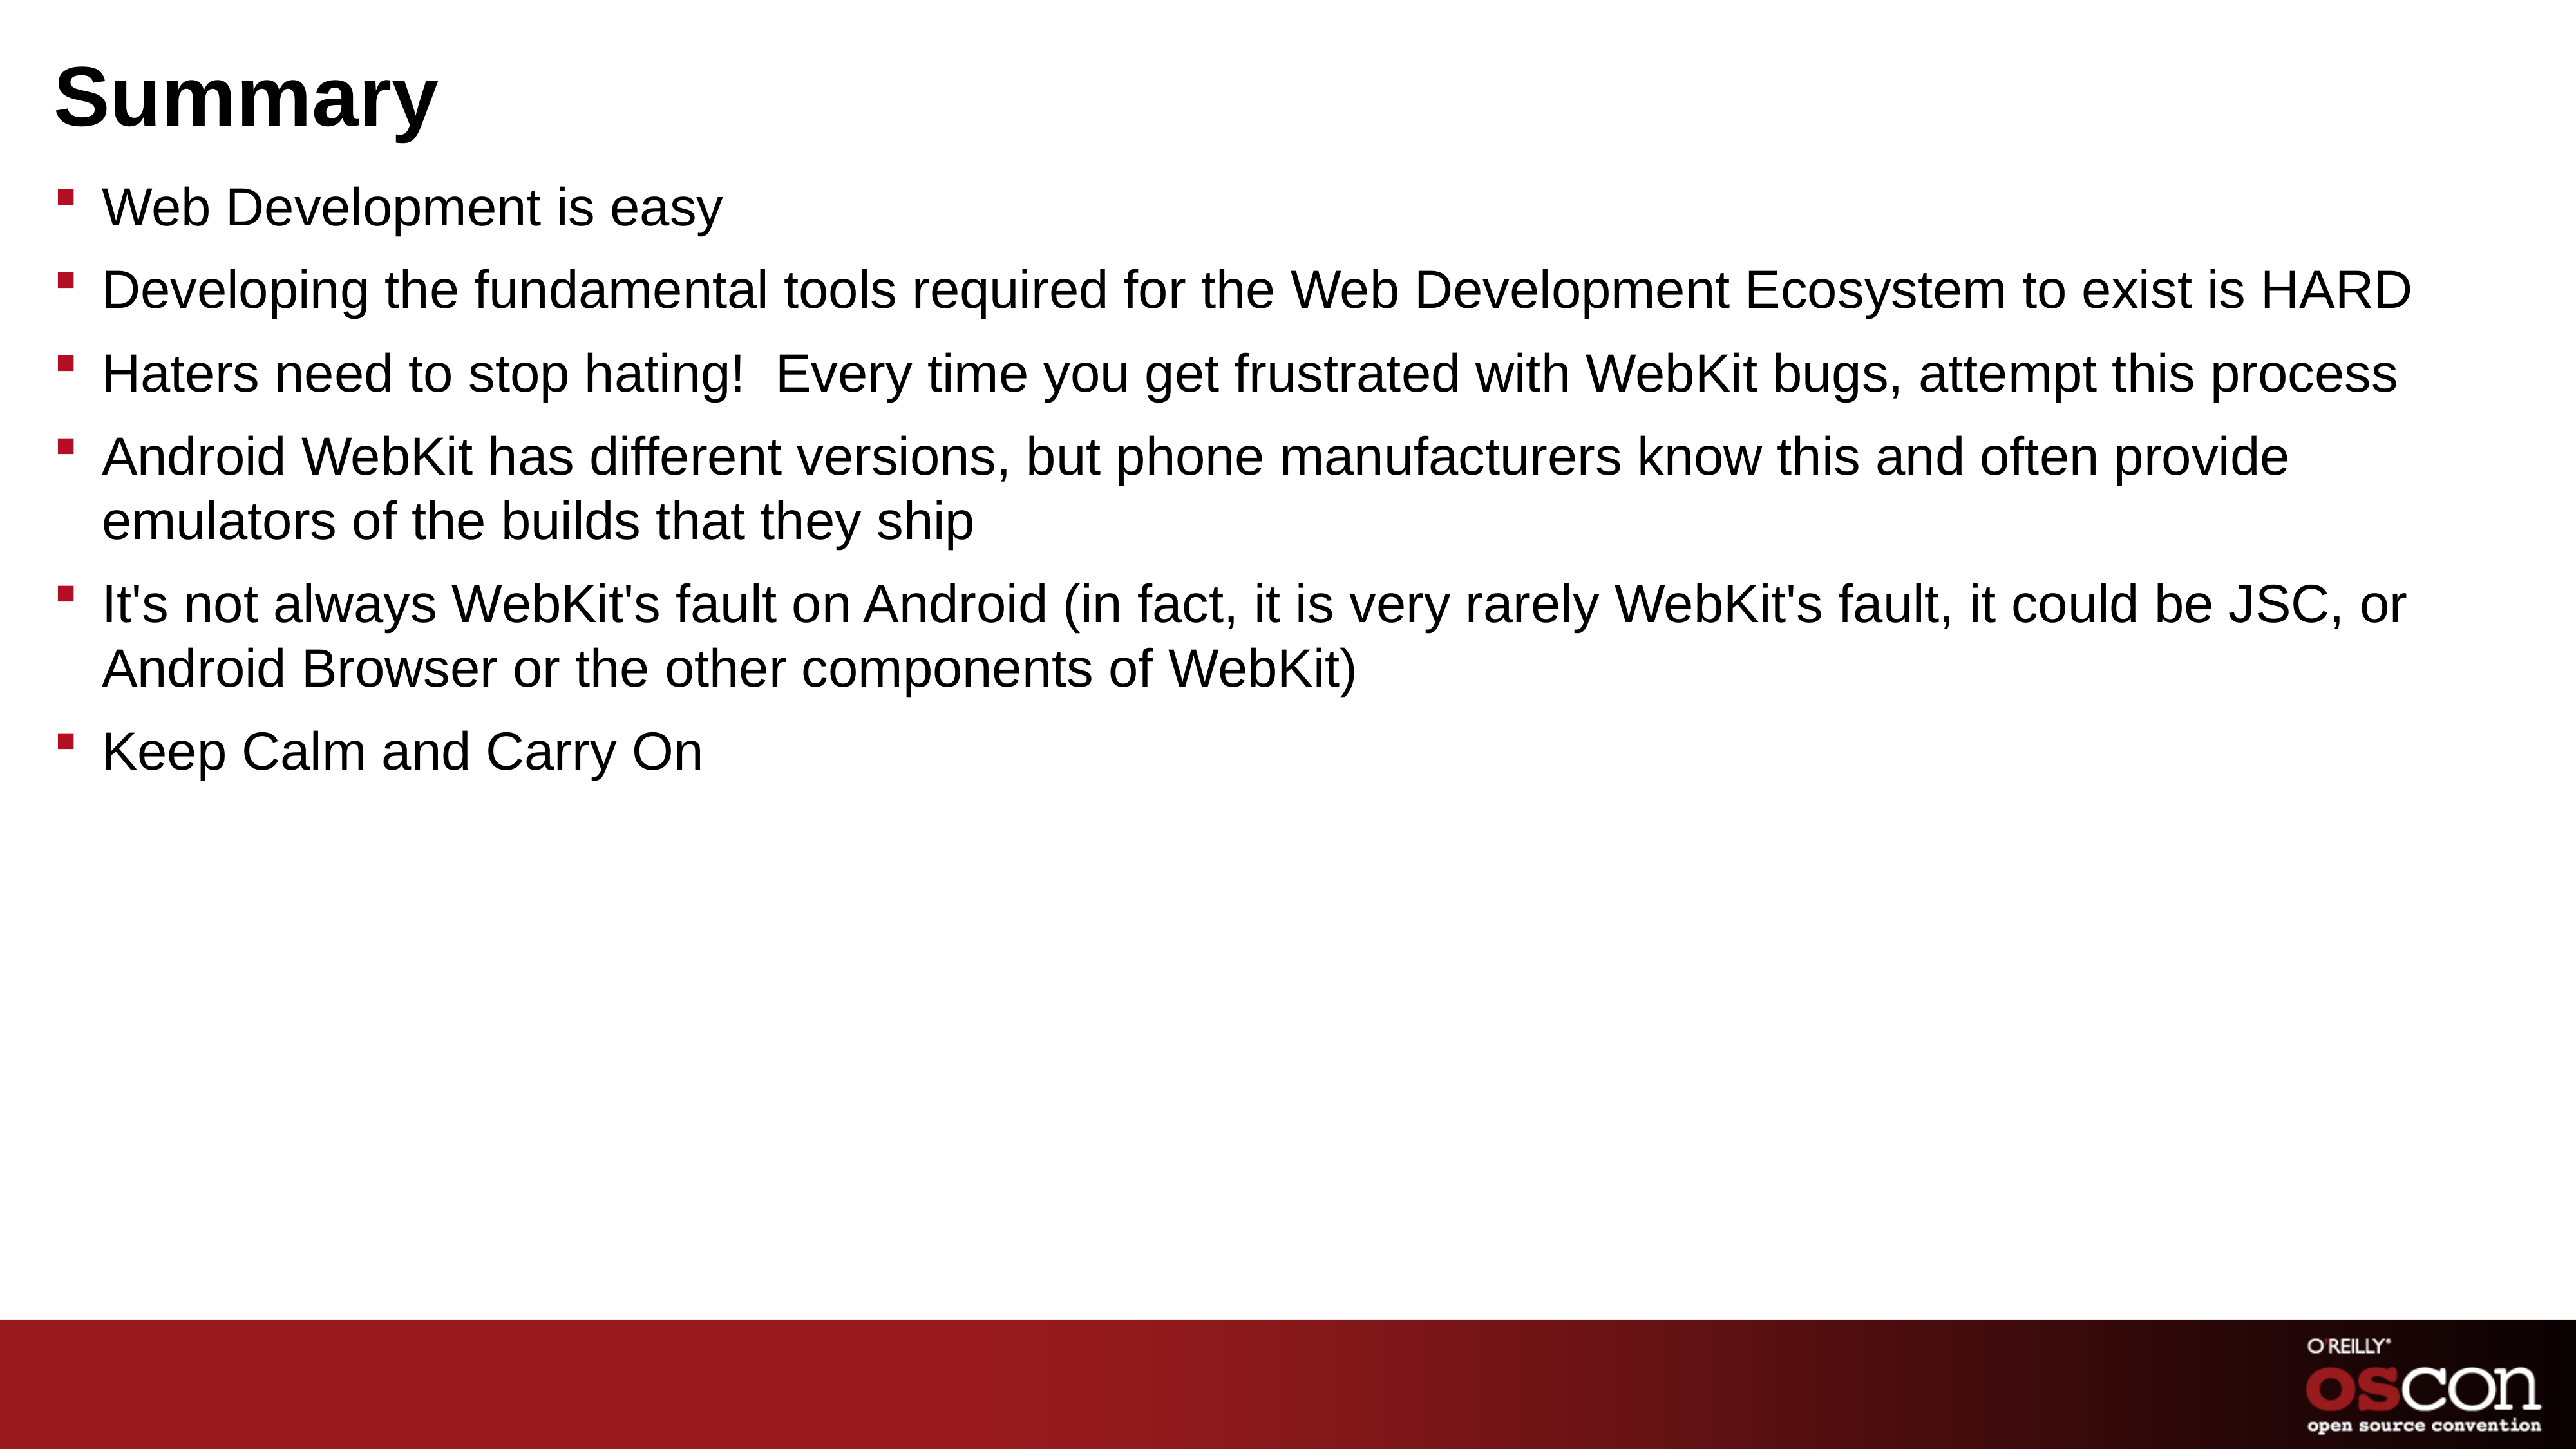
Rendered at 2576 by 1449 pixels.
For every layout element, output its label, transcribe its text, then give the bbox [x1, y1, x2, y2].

picture [0, 0, 2576, 1449]
list Web Development is easy Developing the fundamental tools required for the Web Development Ecosystem to exist is HARD Haters need to stop hating! Every time you get frustrated with WebKit bugs, attempt this process Android WebKit has different versions, but phone manufacturers know this and often provide emulators of the builds that they ship It's not always WebKit's fault on Android (in fact, it is very rarely WebKit's fault, it could be JSC, or Android Browser or the other components of WebKit) Keep Calm and Carry On [48, 166, 2514, 1135]
title Summary [48, 17, 2514, 166]
